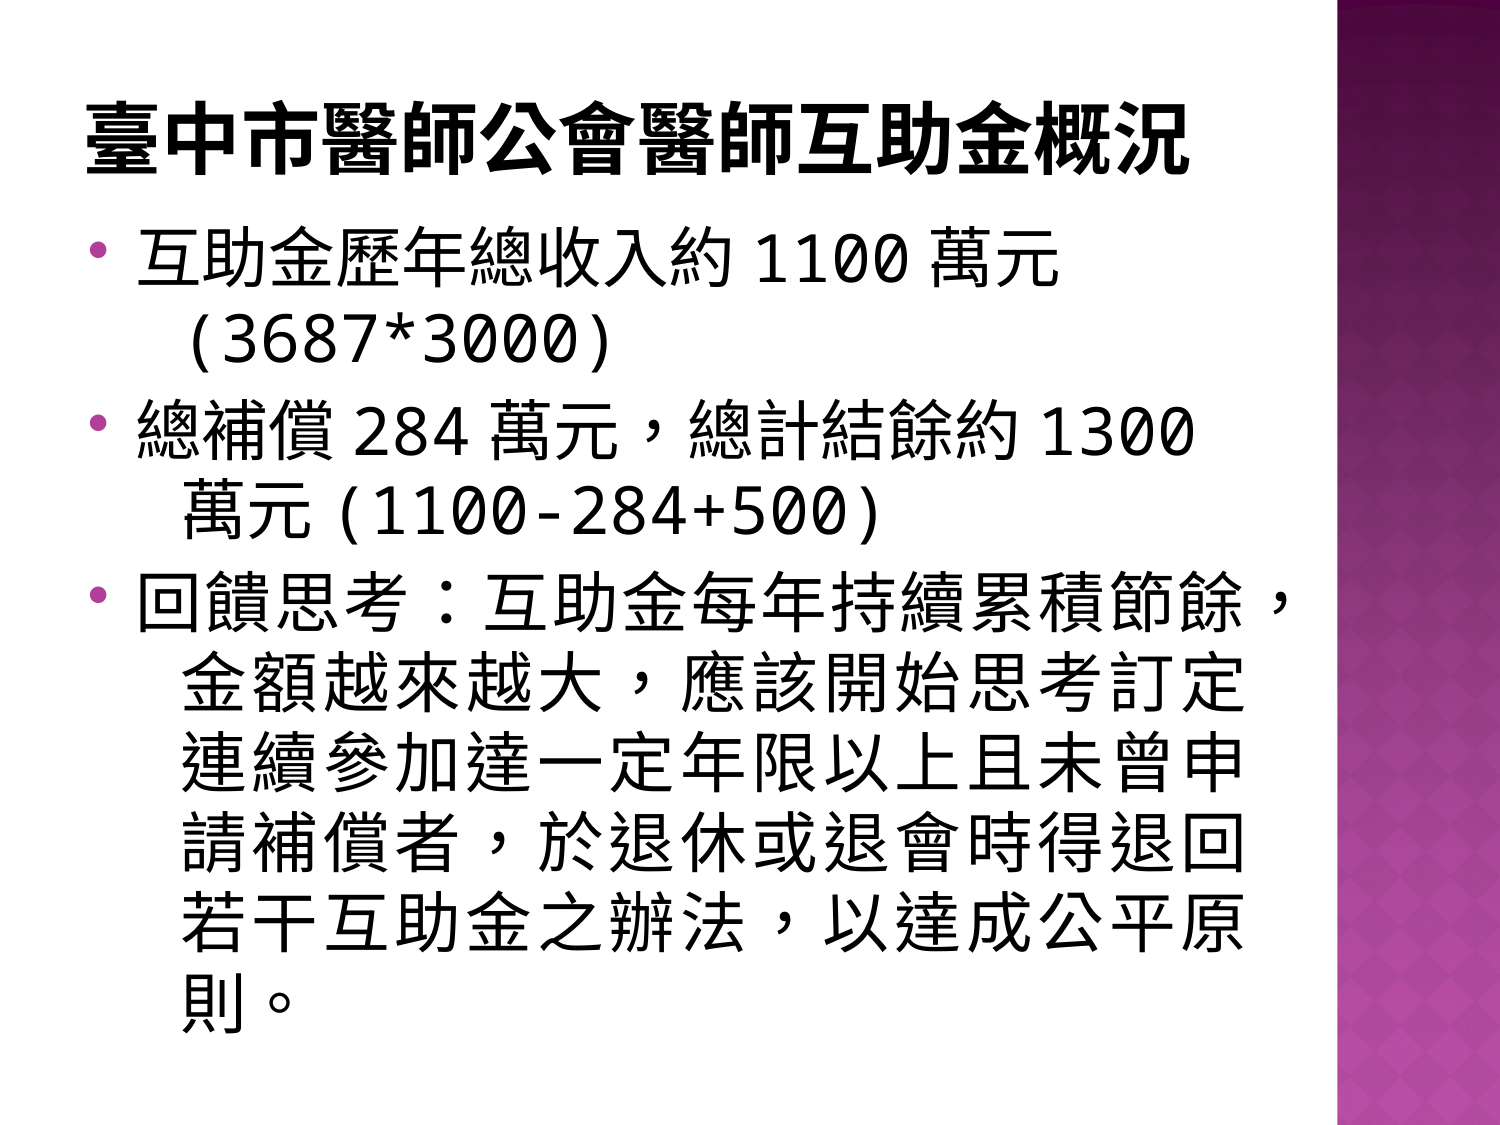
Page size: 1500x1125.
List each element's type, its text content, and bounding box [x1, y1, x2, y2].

list 互助金歷年總收入約1100萬元(3687*3000) 總補償284萬元，總計結餘約1300萬元(1100-284+500) 回饋思考：互助金每年持續累積節餘，金額越來越大，應該開始思考訂定連續參加達一定年限以上且未曾申請補償者，於退休或退會時得退回若干互助金之辦法，以達成公平原則。 [75, 208, 1263, 1059]
title 臺中市醫師公會醫師互助金概況 [75, 52, 1263, 185]
